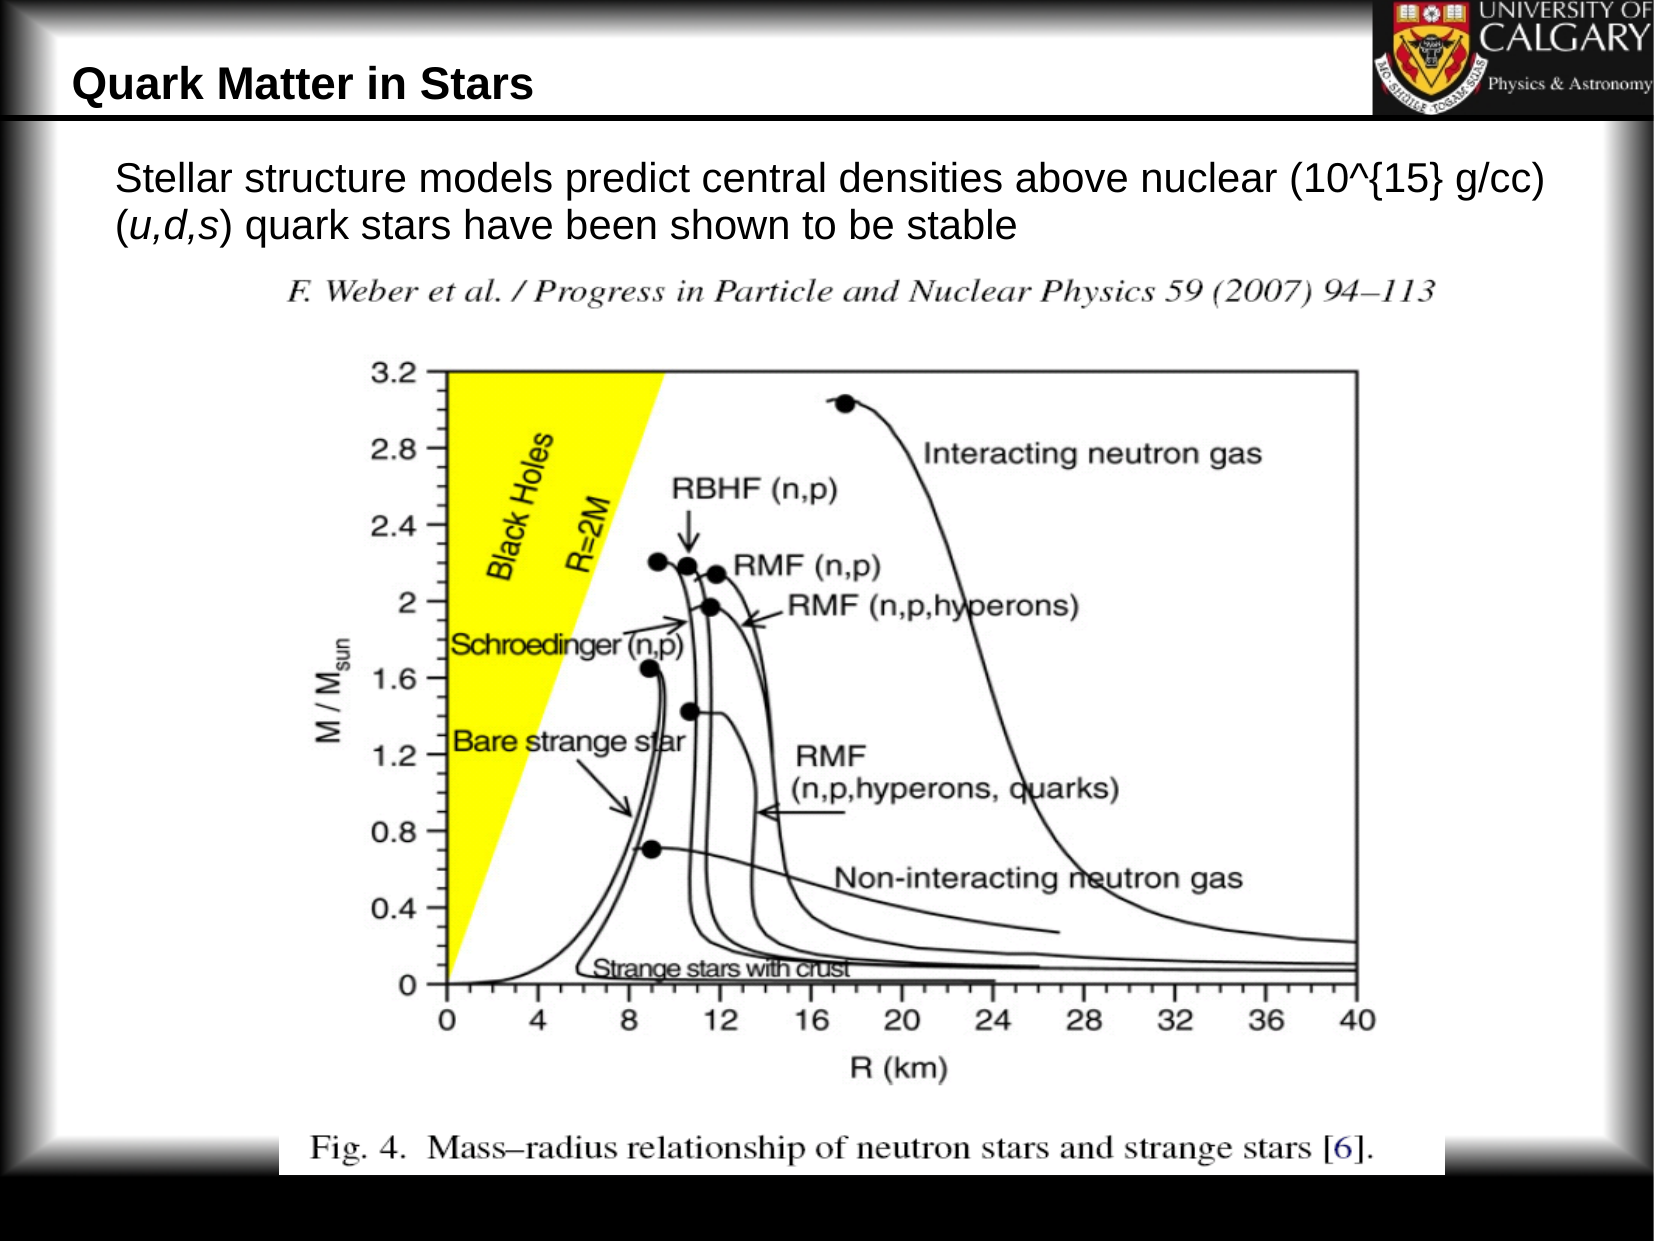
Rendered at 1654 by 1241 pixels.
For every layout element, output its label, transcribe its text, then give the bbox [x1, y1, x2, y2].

picture [0, 0, 1654, 115]
text_box Quark Matter in Stars [56, 51, 650, 119]
text_box Stellar structure models predict central densities above nuclear (10^{15} g/cc) (u,d,s) quark stars have been shown to be stable [88, 147, 1562, 256]
picture [0, 121, 1654, 1241]
